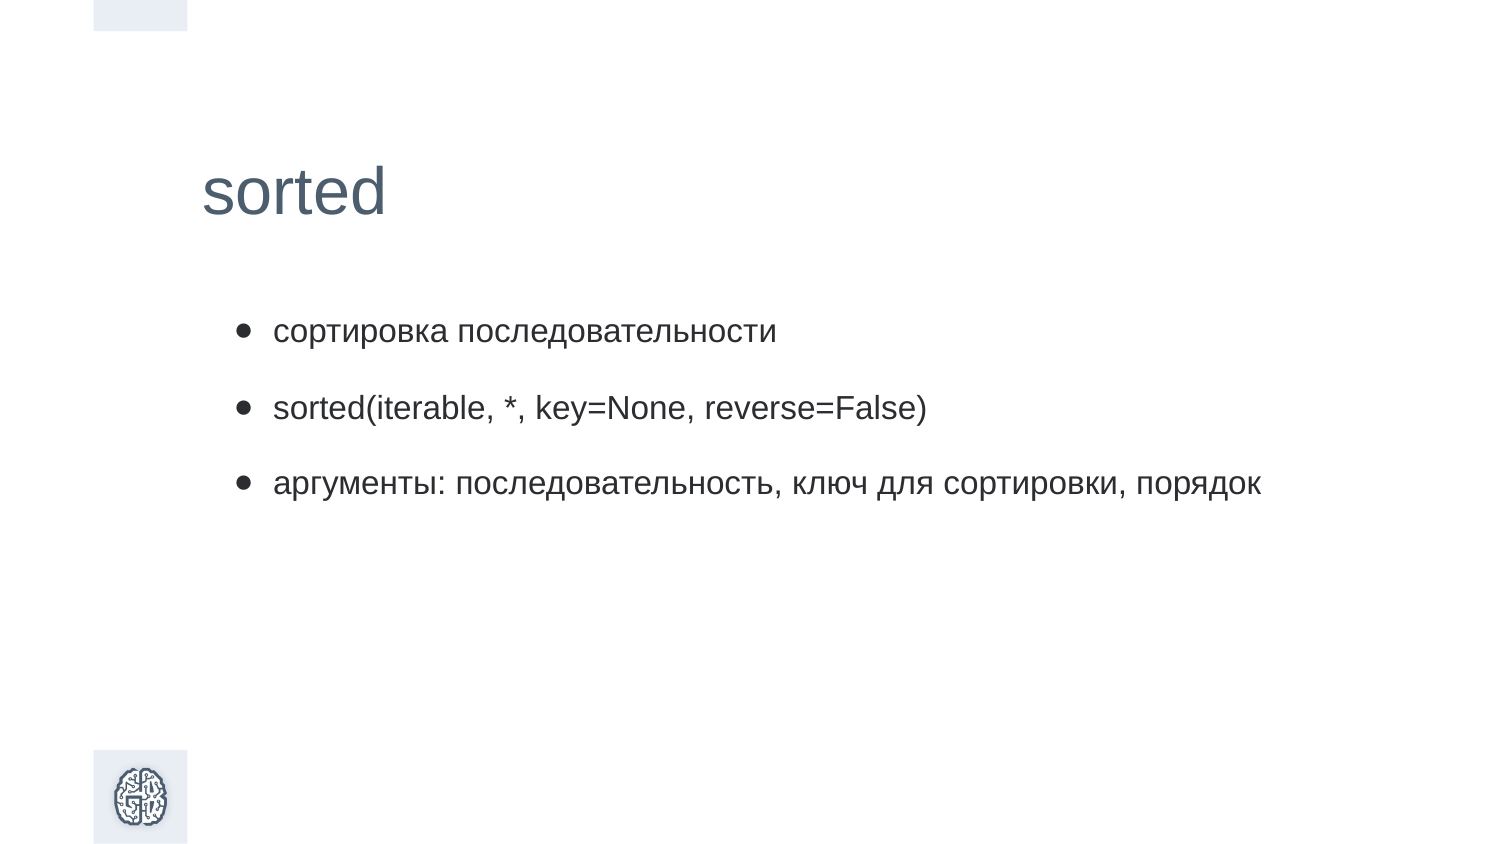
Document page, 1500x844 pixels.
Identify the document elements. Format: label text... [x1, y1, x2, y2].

text_box аргументы: последовательность, ключ для сортировки, порядок [187, 434, 1312, 508]
picture [106, 760, 175, 834]
text_box сортировка последовательности [187, 259, 1312, 379]
text_box sorted [187, 93, 1312, 259]
text_box sorted(iterable, *, key=None, reverse=False) [187, 379, 1312, 433]
